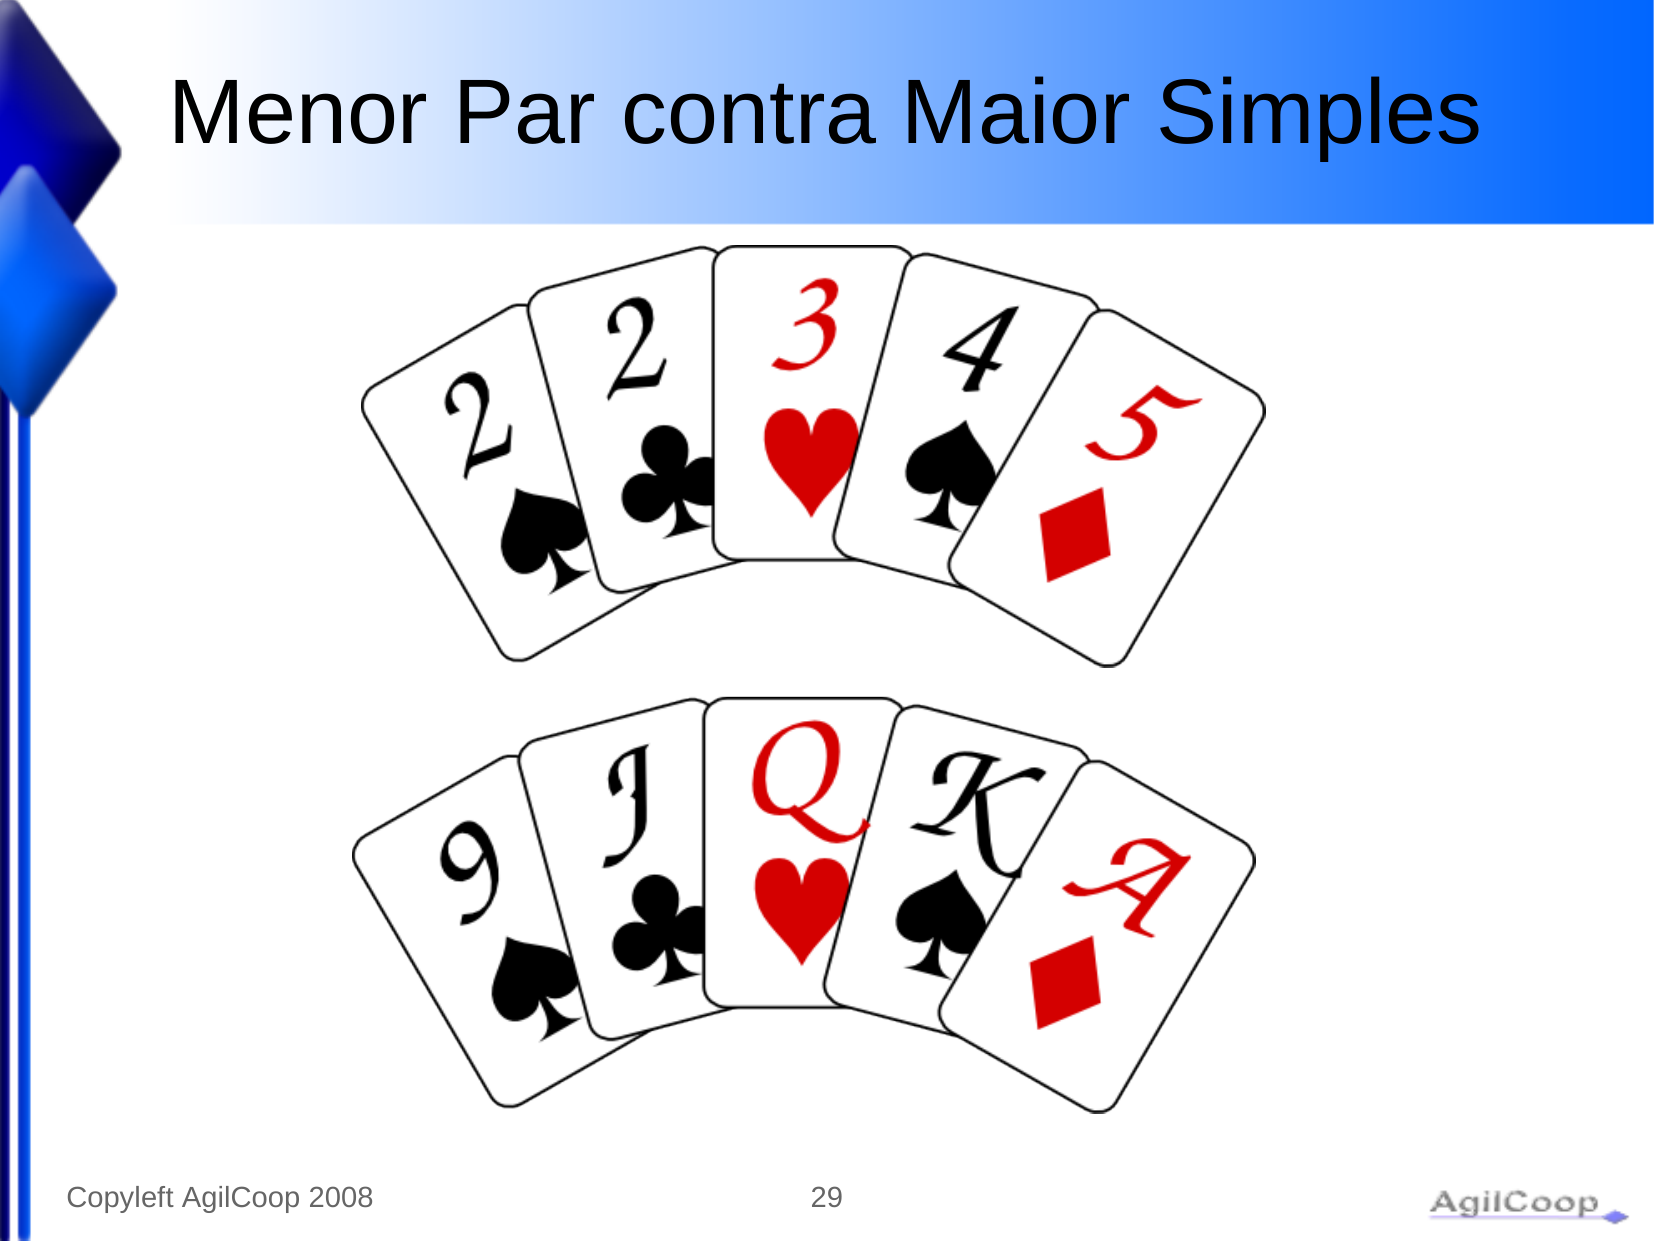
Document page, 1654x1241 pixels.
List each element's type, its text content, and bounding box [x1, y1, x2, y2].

picture [0, 0, 1654, 1241]
title Menor Par contra Maior Simples [82, 8, 1571, 216]
